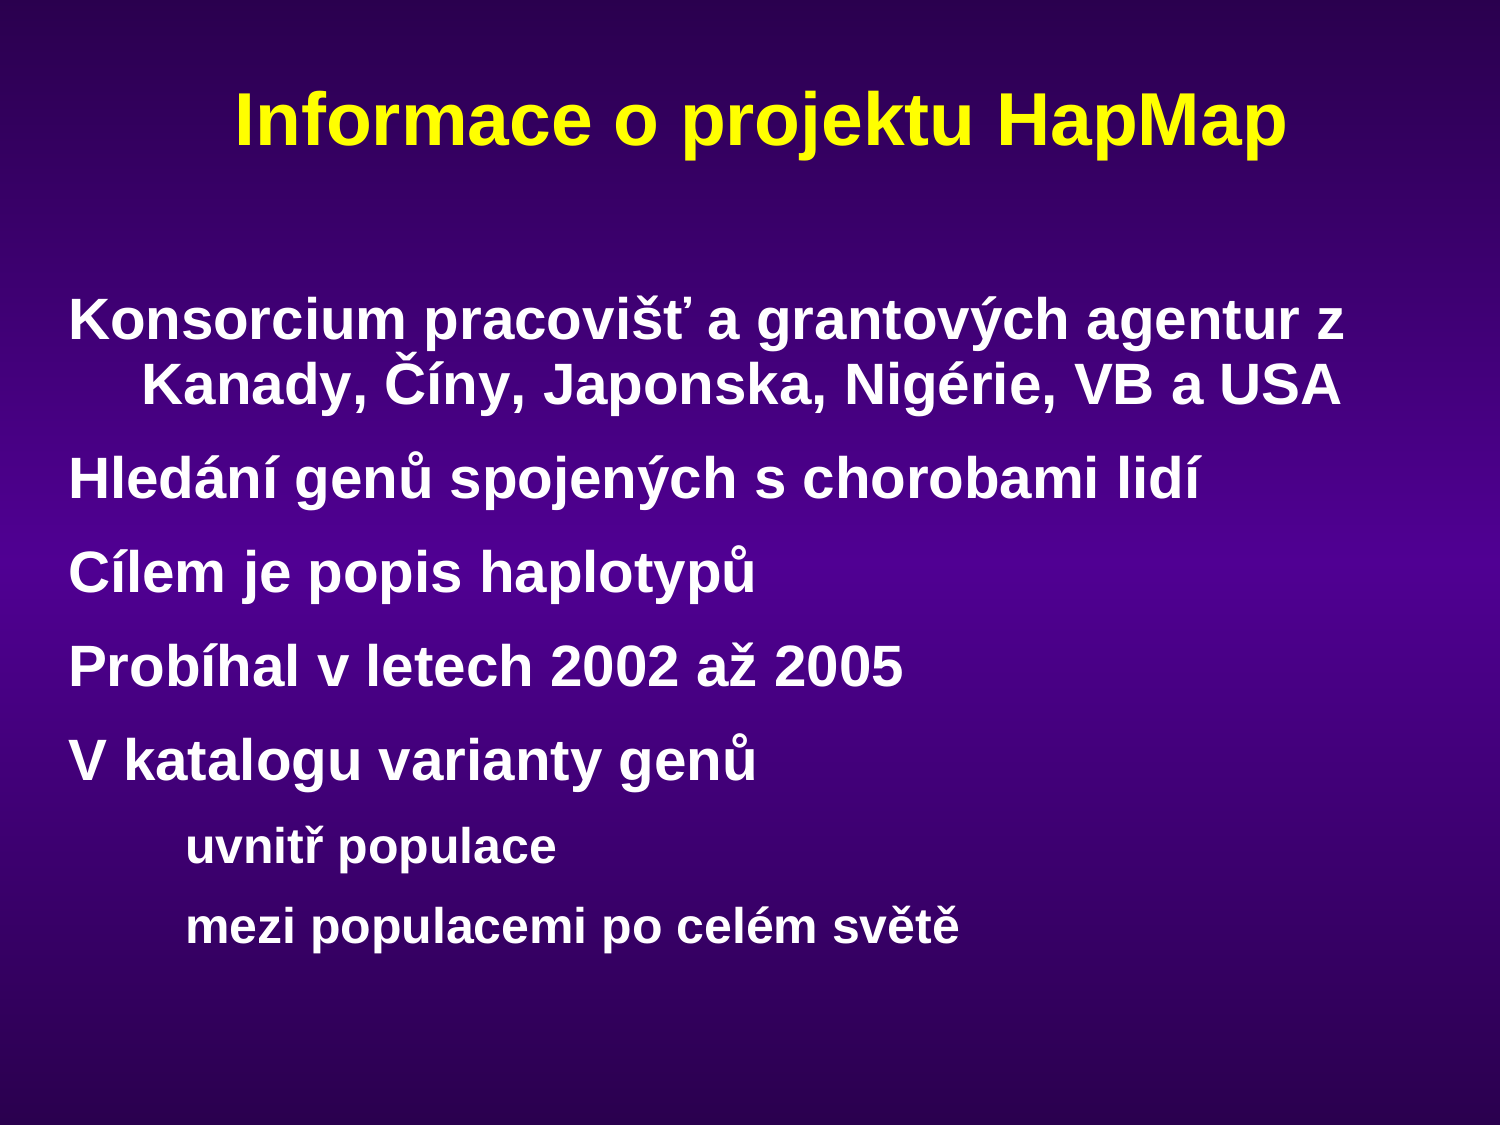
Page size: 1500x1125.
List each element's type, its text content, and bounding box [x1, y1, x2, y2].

title Informace o projektu HapMap [88, 54, 1436, 185]
text_box Konsorcium pracovišť a grantových agentur z Kanady, Číny, Japonska, Nigérie, VB a USA Hledání genů spojených s chorobami lidí Cílem je popis haplotypů Probíhal v letech 2002 až 2005 V katalogu varianty genů uvnitř populace mezi populacemi po celém světě [53, 278, 1412, 1000]
